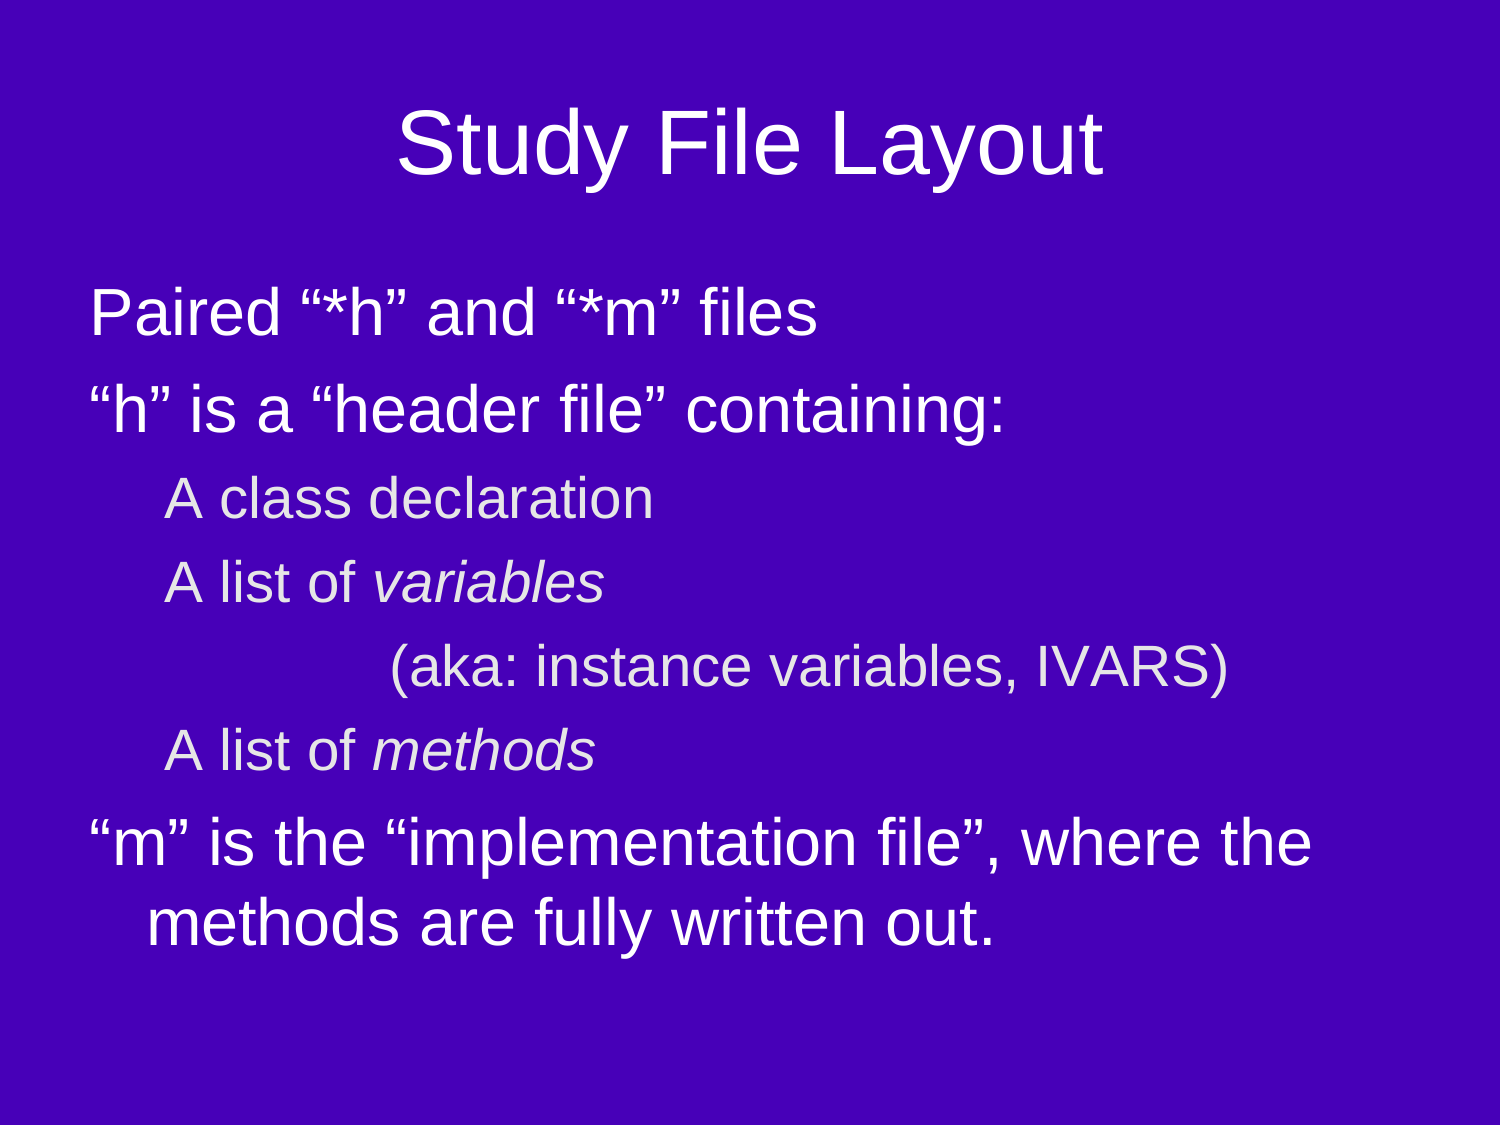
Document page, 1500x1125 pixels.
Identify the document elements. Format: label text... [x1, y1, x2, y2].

title Study File Layout [75, 45, 1426, 233]
list Paired “*h” and “*m” files “h” is a “header file” containing: A class declaration A list of variables (aka: instance variables, IVARS) A list of methods “m” is the “implementation file”, where the methods are fully written out. [75, 262, 1426, 1005]
